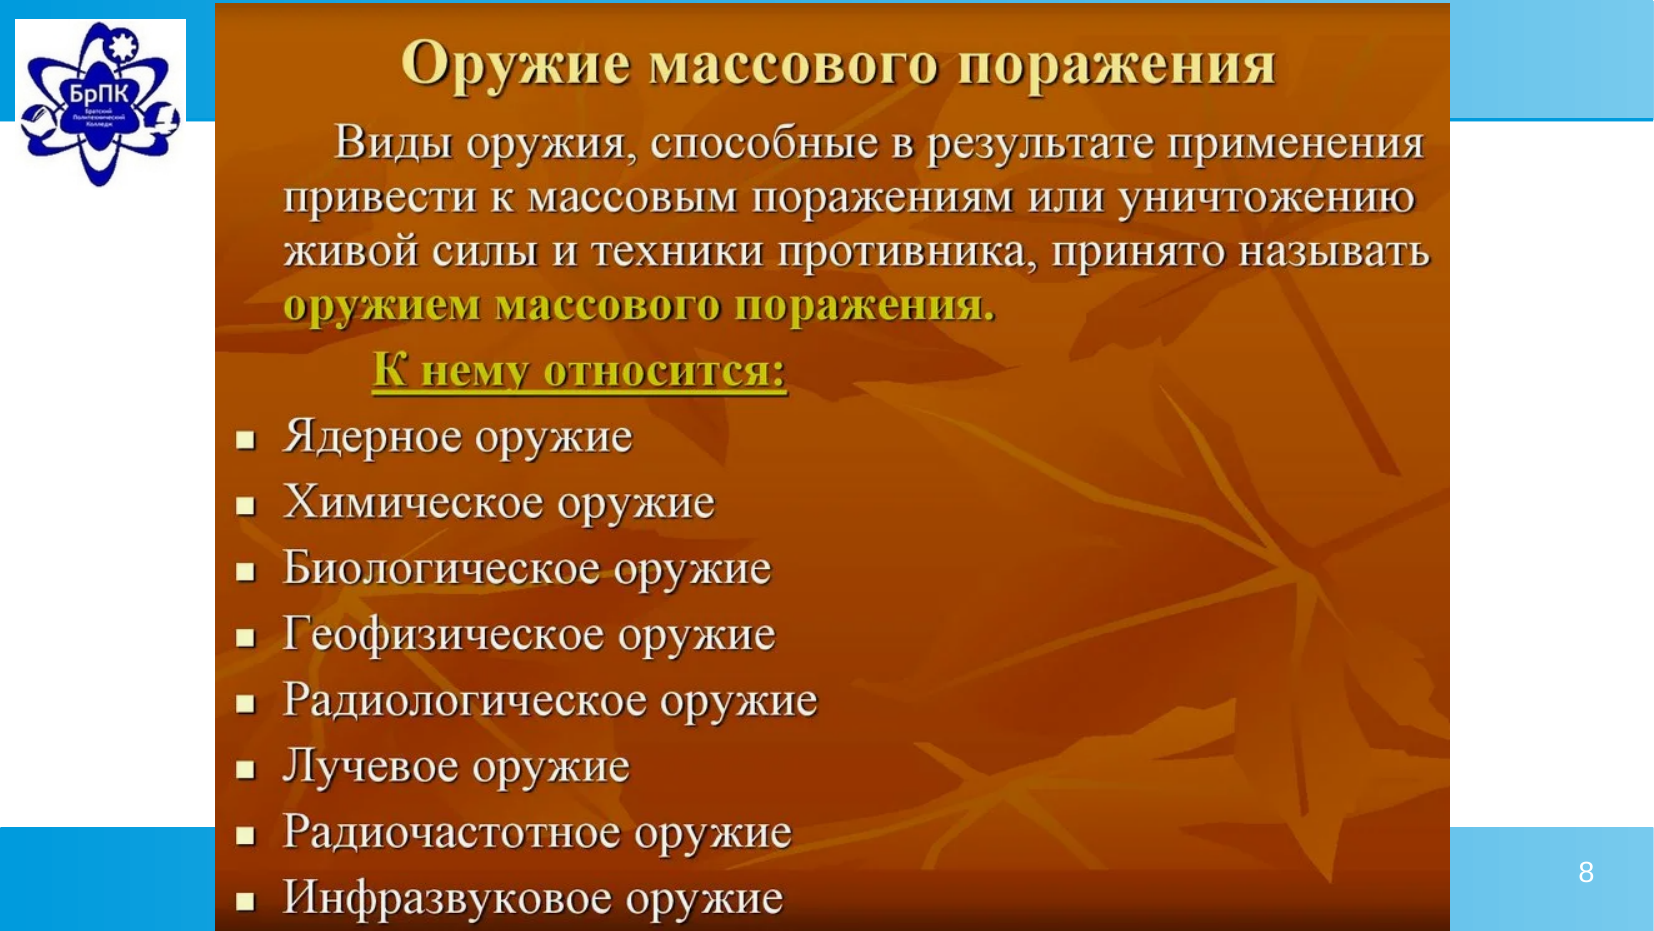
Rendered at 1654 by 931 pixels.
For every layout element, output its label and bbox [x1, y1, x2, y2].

picture [215, 3, 1450, 931]
picture [15, 20, 186, 190]
